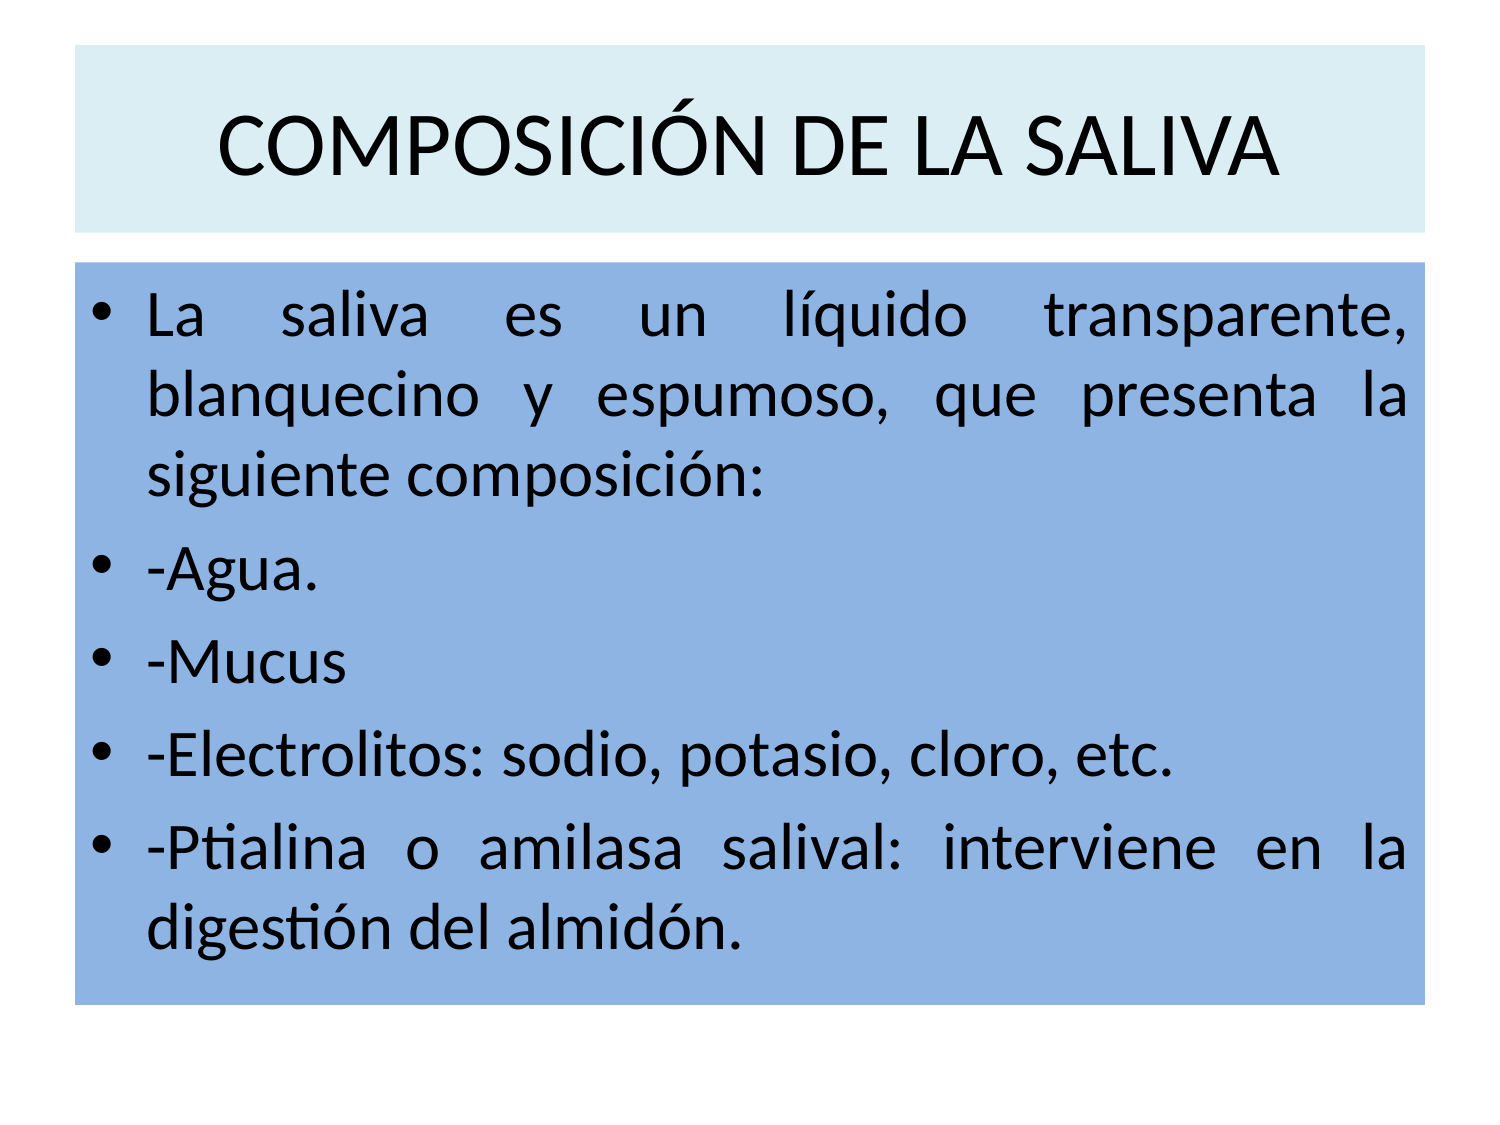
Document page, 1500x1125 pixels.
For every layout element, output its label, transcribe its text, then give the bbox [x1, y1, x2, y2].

title COMPOSICIÓN DE LA SALIVA [75, 45, 1425, 233]
list La saliva es un líquido transparente, blanquecino y espumoso, que presenta la siguiente composición: -Agua. -Mucus -Electrolitos: sodio, potasio, cloro, etc. -Ptialina o amilasa salival: interviene en la digestión del almidón. [75, 262, 1425, 1005]
